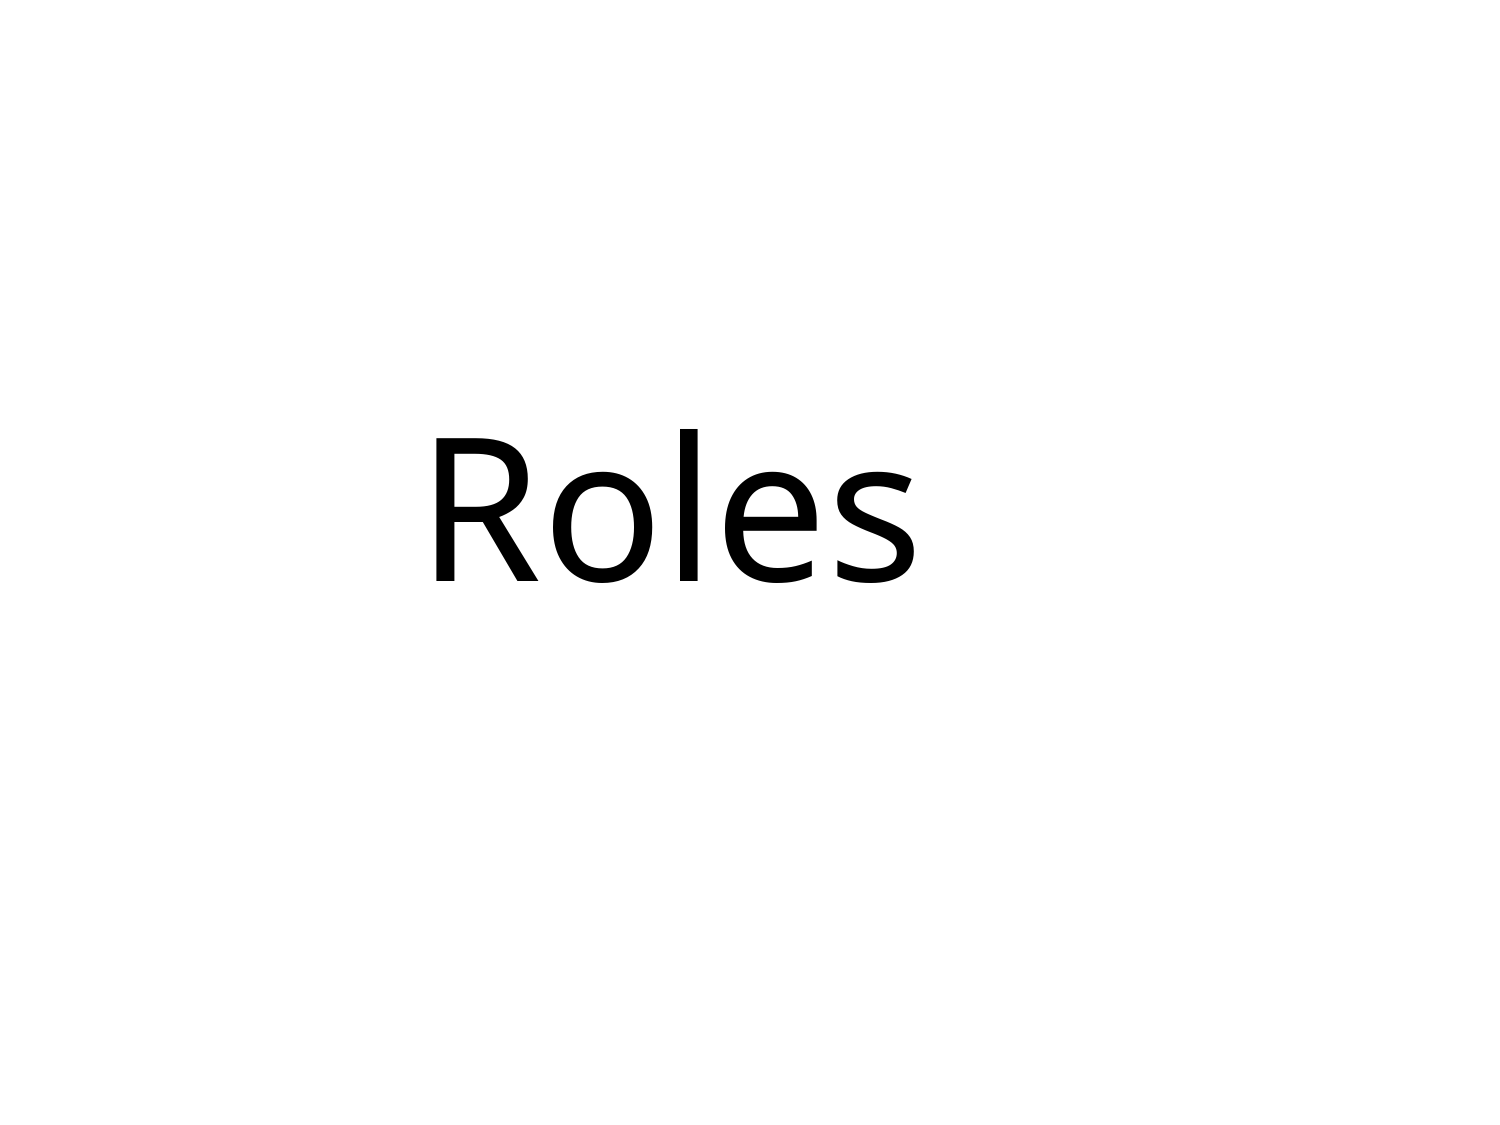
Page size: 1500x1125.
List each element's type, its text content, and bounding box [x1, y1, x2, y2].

text_box Roles [403, 360, 1096, 880]
